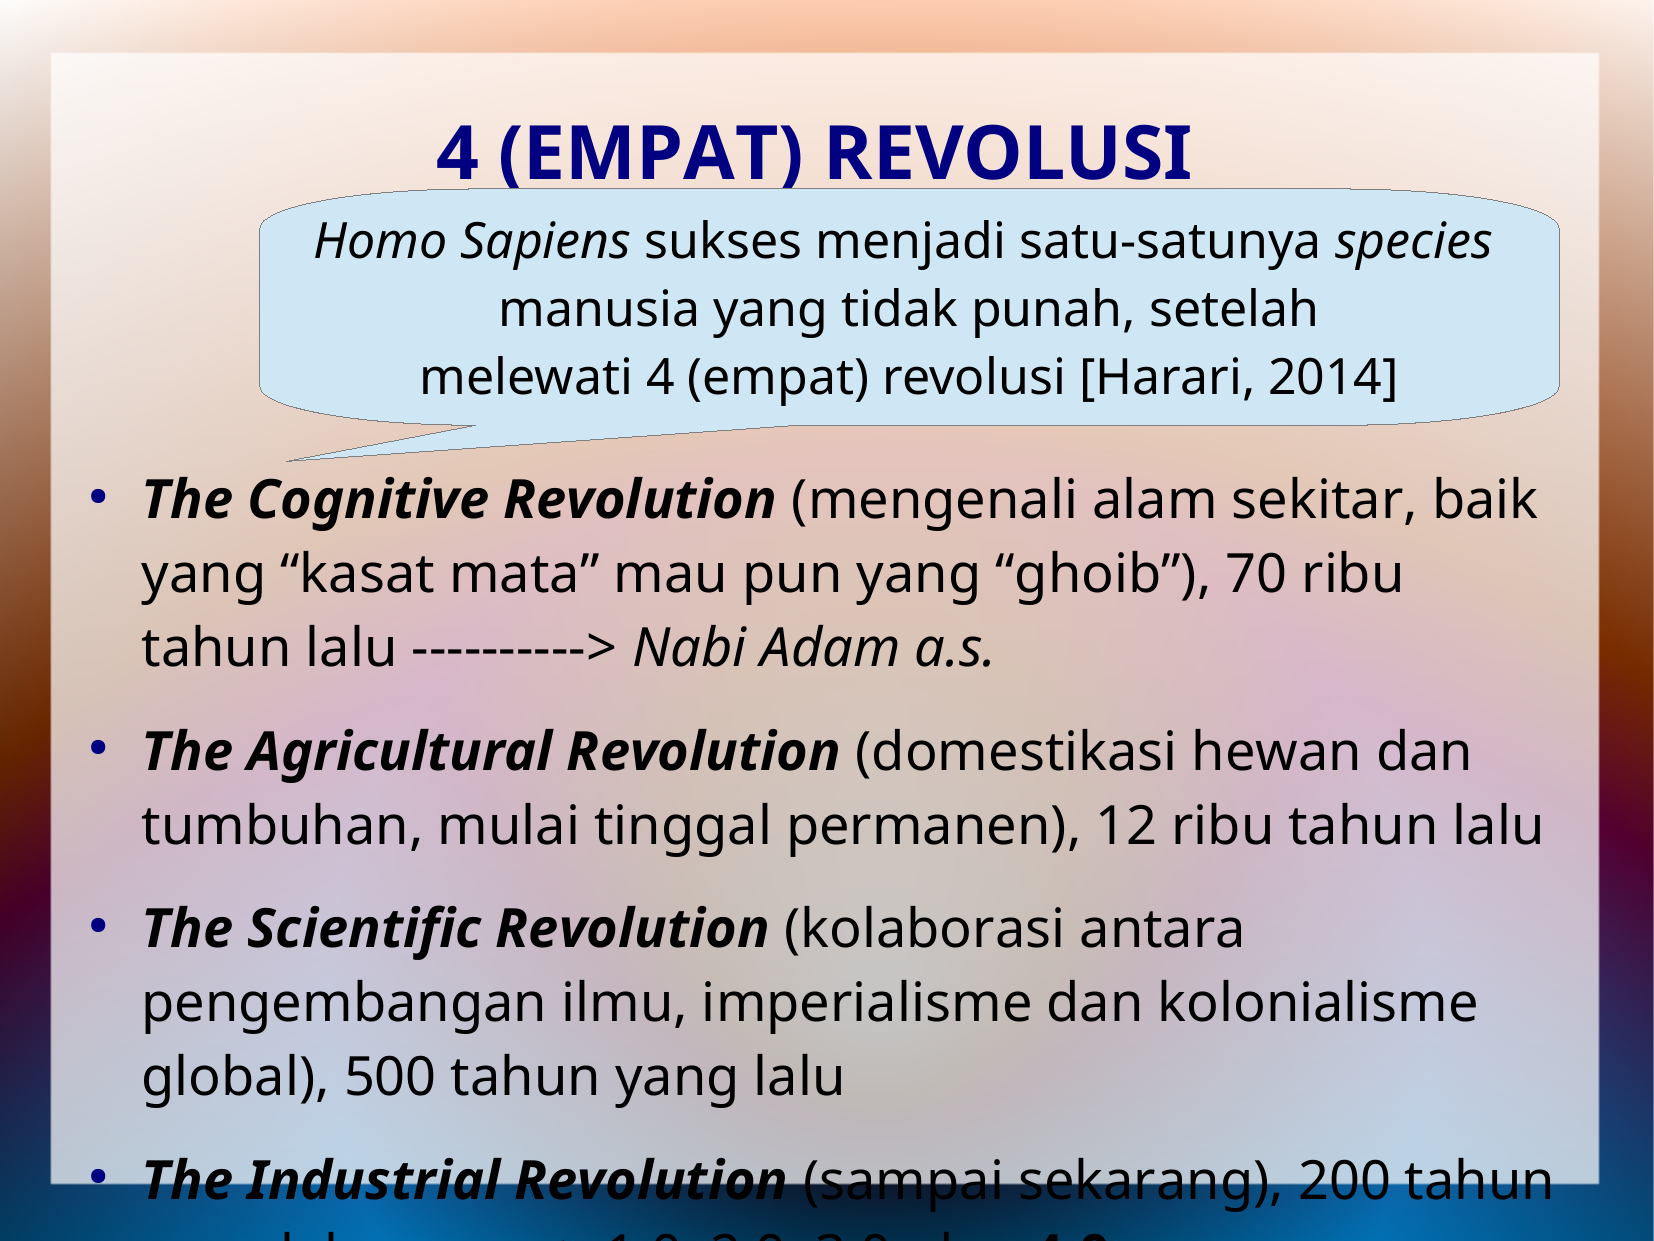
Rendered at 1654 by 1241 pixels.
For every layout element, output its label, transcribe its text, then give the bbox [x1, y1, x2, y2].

title 4 (EMPAT) REVOLUSI [70, 64, 1559, 237]
picture [0, 0, 1654, 1241]
text_box Homo Sapiens sukses menjadi satu-satunya species manusia yang tidak punah, setelah melewati 4 (empat) revolusi [Harari, 2014] [259, 188, 1560, 462]
list The Cognitive Revolution (mengenali alam sekitar, baik yang “kasat mata” mau pun yang “ghoib”), 70 ribu tahun lalu ----------> Nabi Adam a.s. The Agricultural Revolution (domestikasi hewan dan tumbuhan, mulai tinggal permanen), 12 ribu tahun lalu The Scientific Revolution (kolaborasi antara pengembangan ilmu, imperialisme dan kolonialisme global), 500 tahun yang lalu The Industrial Revolution (sampai sekarang), 200 tahun yang lalu ----------> 1.0, 2.0, 3.0, dan 4.0 [70, 460, 1560, 1157]
